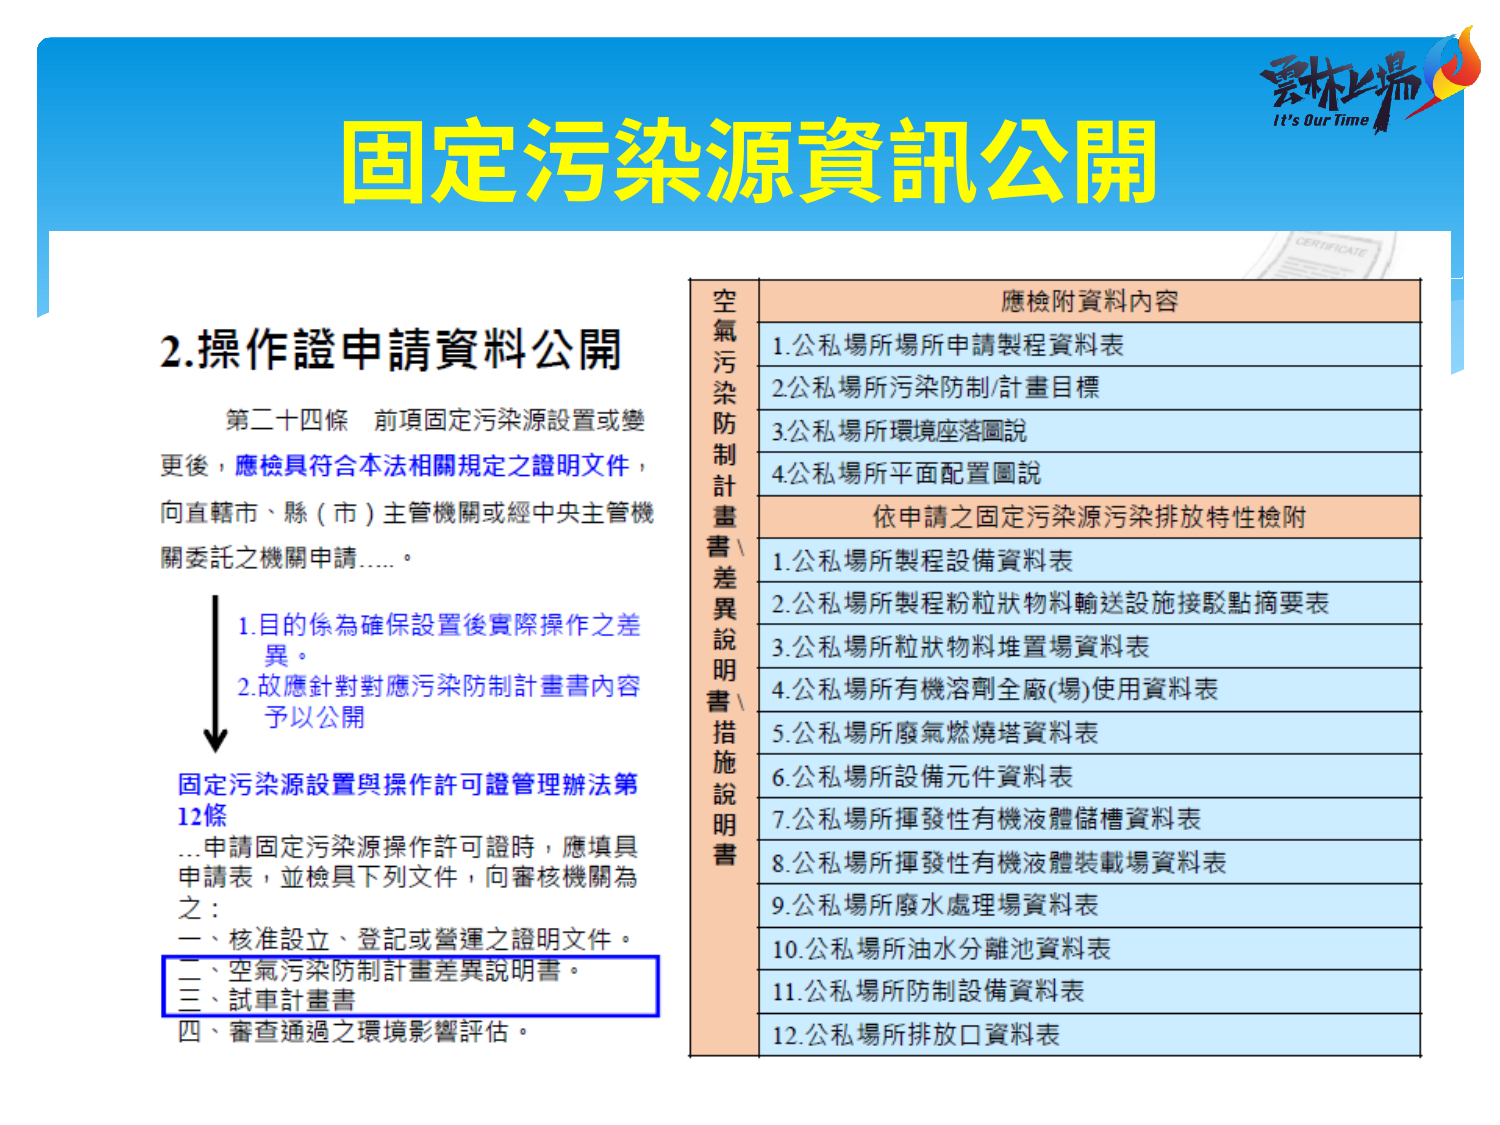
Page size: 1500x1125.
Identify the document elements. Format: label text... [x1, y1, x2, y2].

picture [1257, 19, 1483, 141]
picture [49, 231, 1451, 1074]
title 固定污染源資訊公開 [75, 55, 1425, 231]
